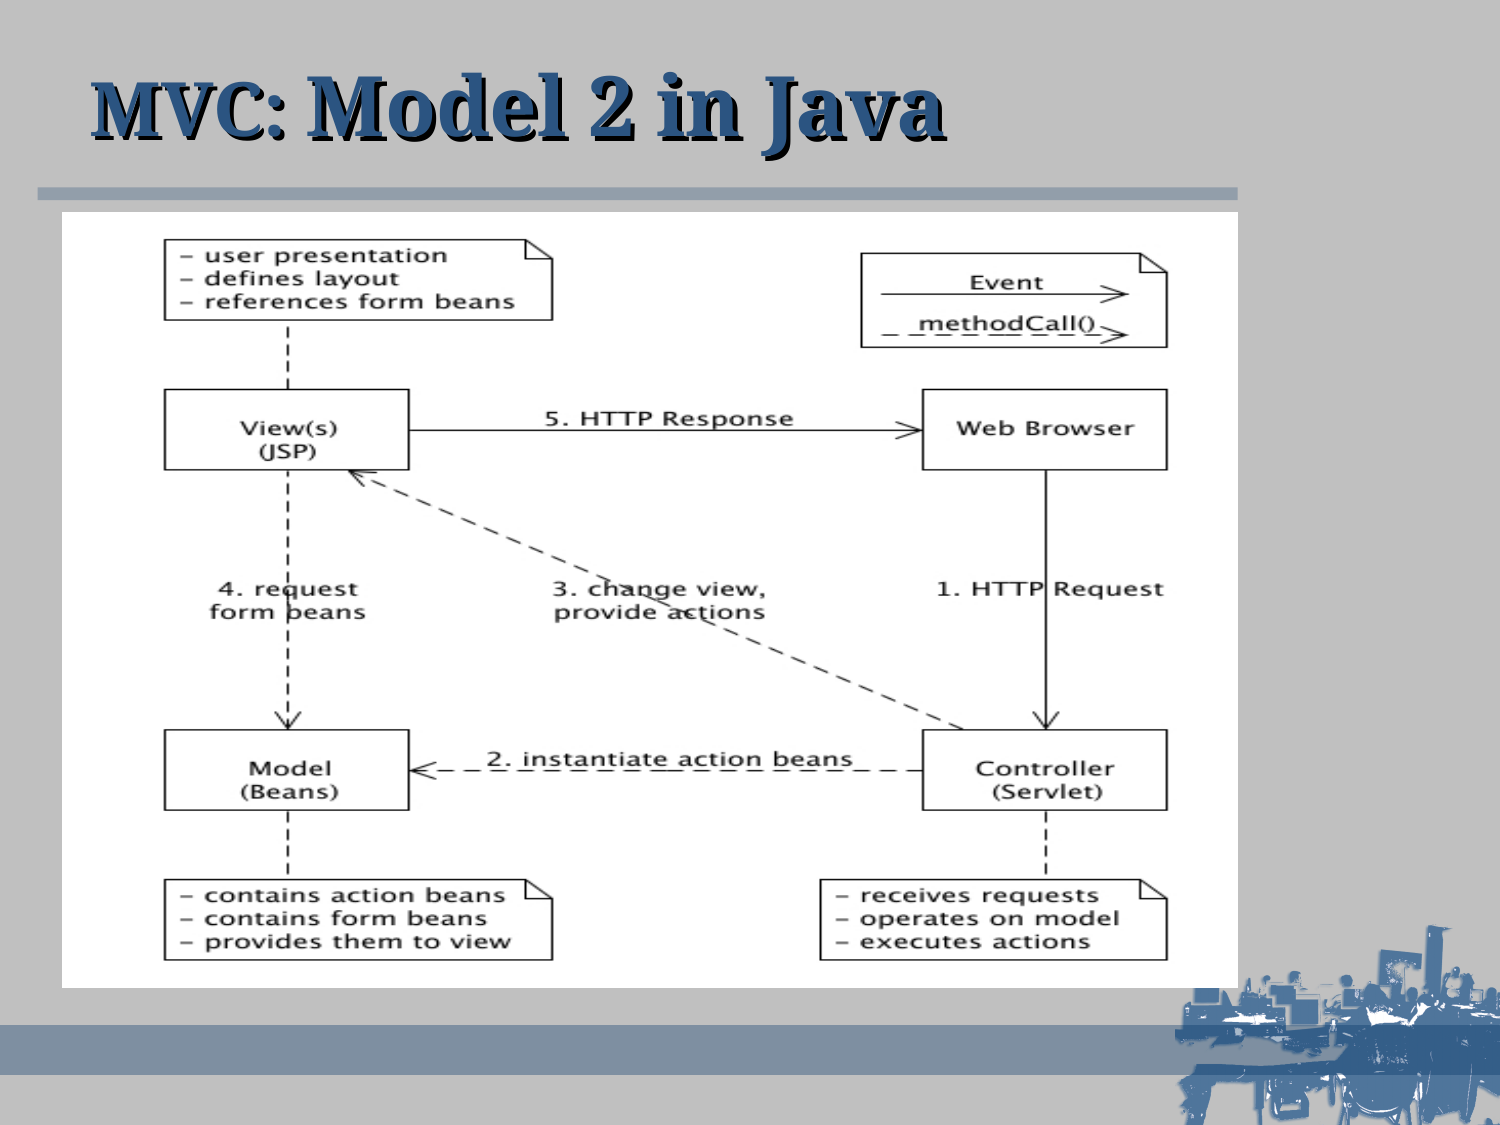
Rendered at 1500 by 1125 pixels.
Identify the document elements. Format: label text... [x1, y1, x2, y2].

title MVC: Model 2 in Java [75, 35, 1426, 174]
picture [62, 212, 1238, 988]
